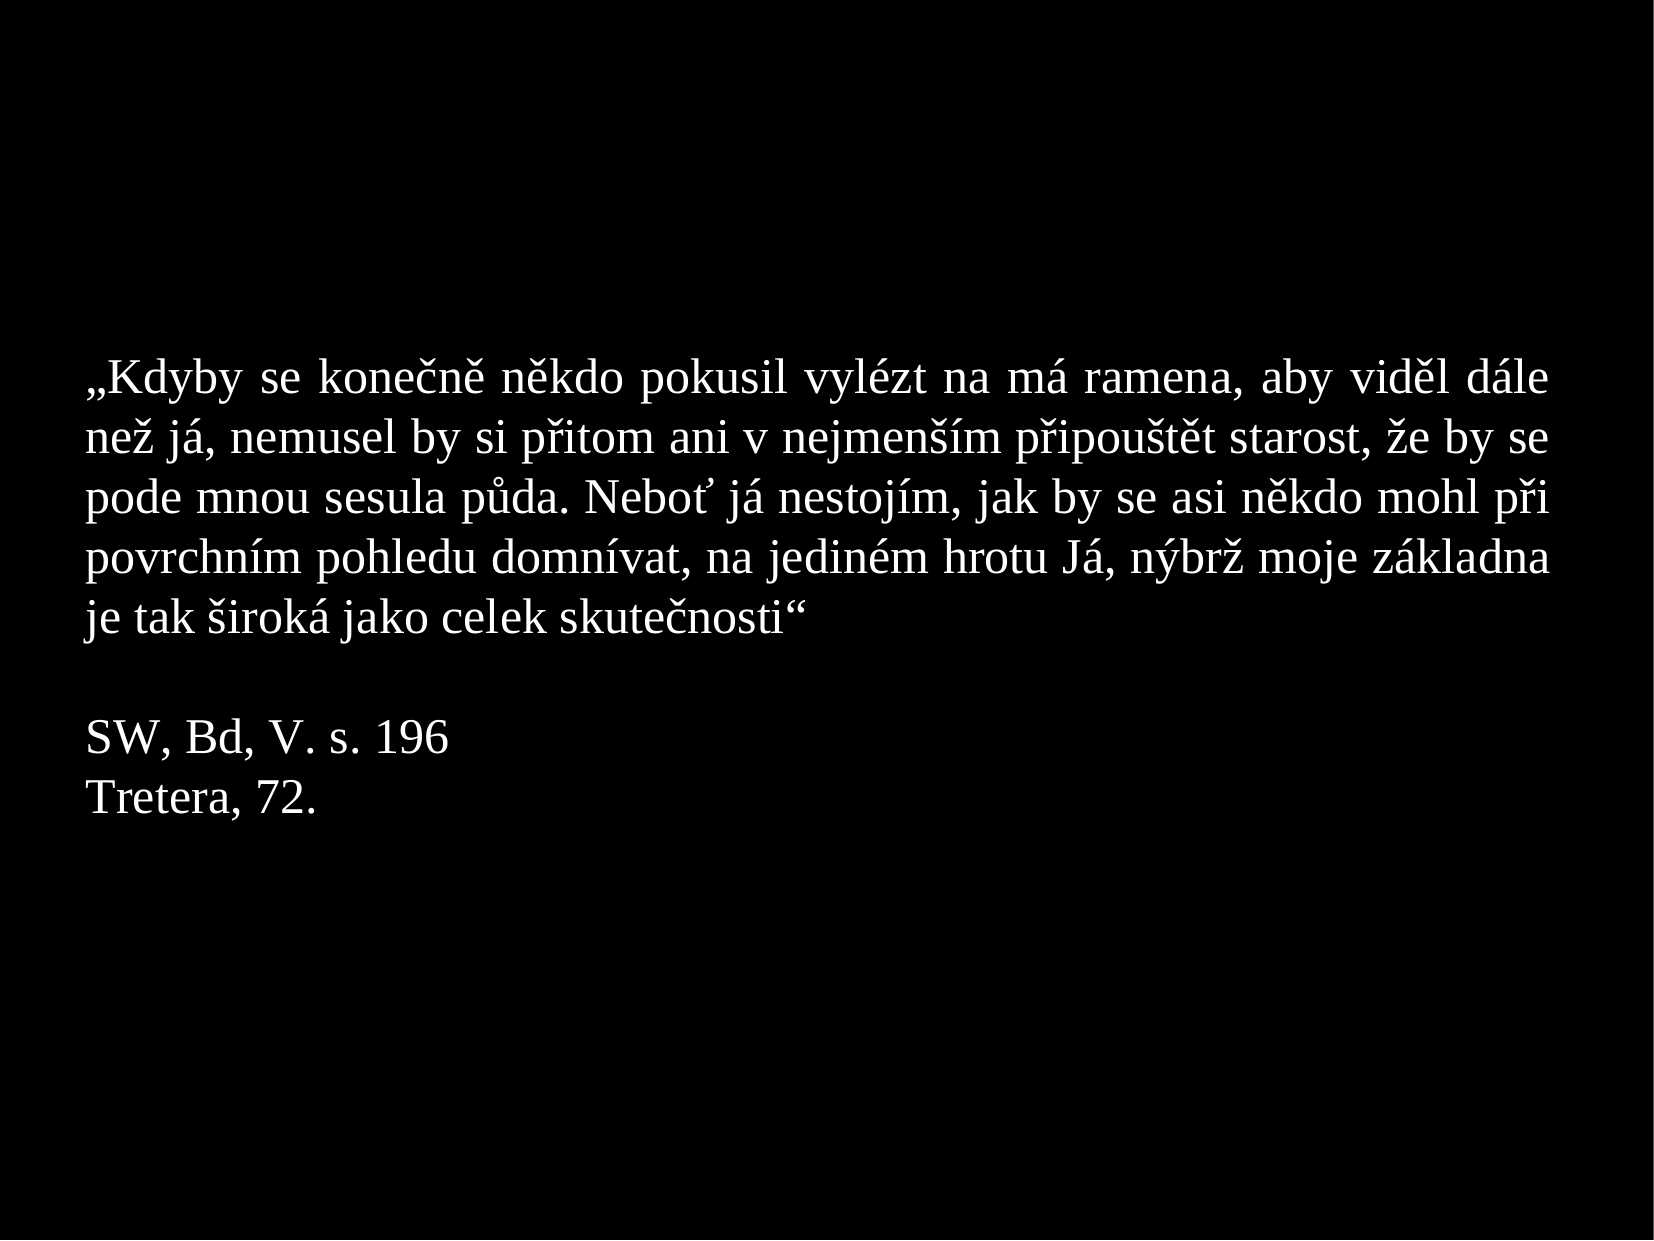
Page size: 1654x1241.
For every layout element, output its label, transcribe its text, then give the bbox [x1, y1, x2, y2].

text_box „Kdyby se konečně někdo pokusil vylézt na má ramena, aby viděl dále než já, nemusel by si přitom ani v nejmenším připouštět starost, že by se pode mnou sesula půda. Neboť já nestojím, jak by se asi někdo mohl při povrchním pohledu domnívat, na jediném hrotu Já, nýbrž moje základna je tak široká jako celek skutečnosti“ SW, Bd, V. s. 196 Tretera, 72. [86, 106, 1568, 1182]
